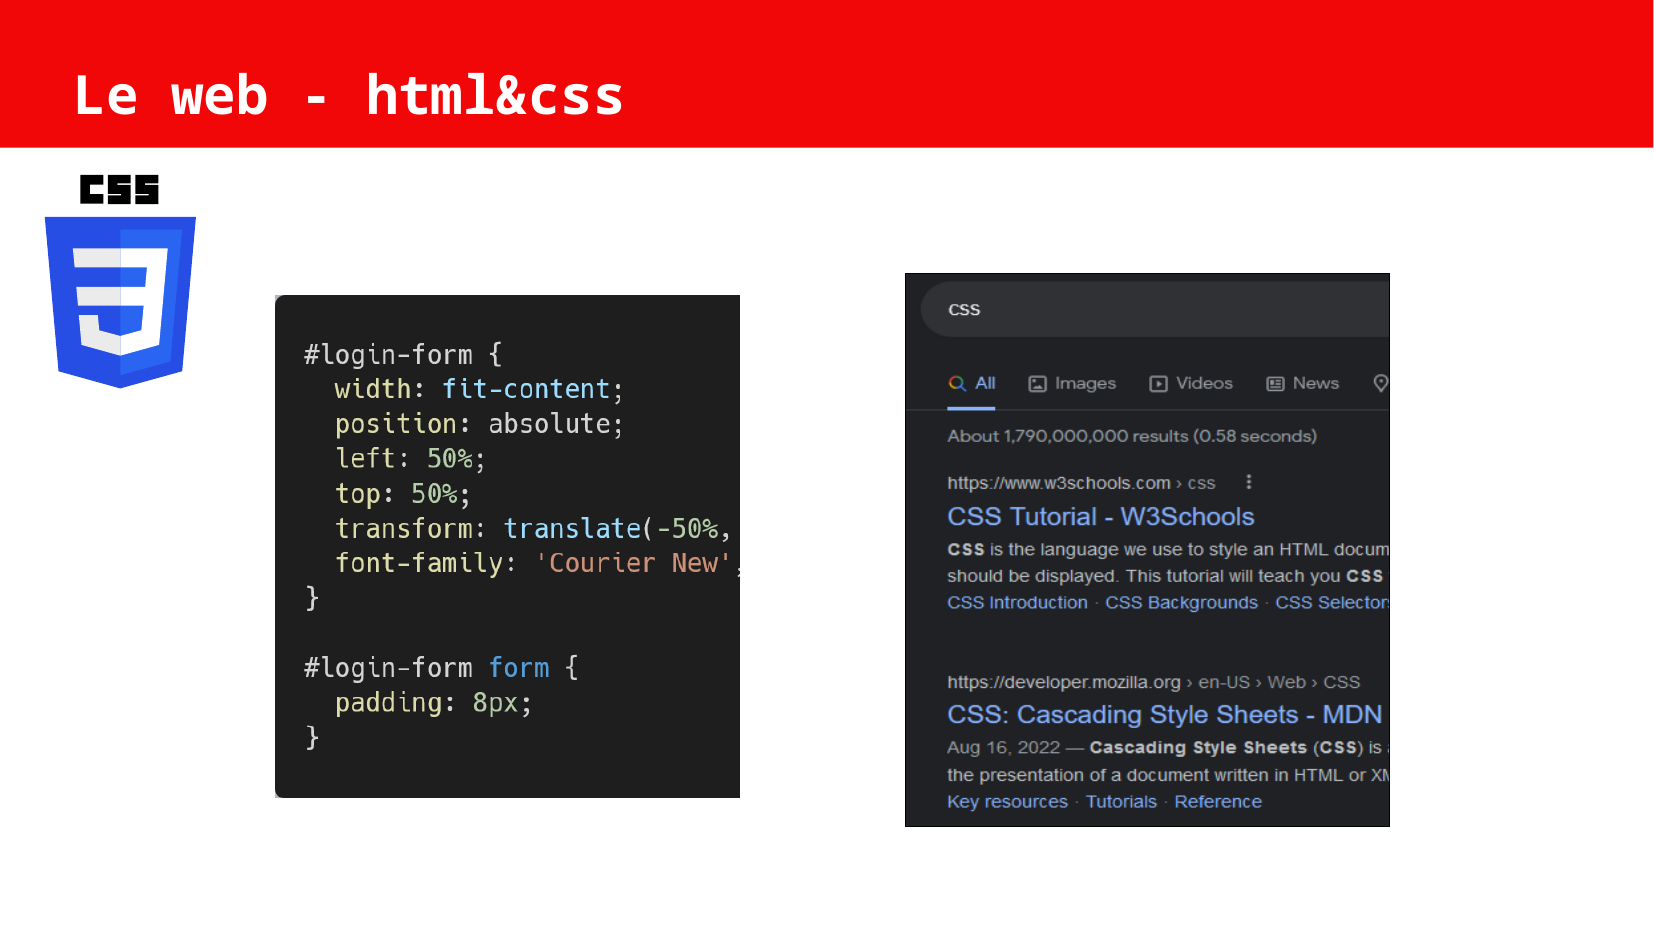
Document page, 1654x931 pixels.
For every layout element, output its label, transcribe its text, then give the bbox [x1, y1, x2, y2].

picture [44, 174, 196, 389]
text_box [0, 0, 1654, 148]
text_box Le web - html&css [59, 49, 1506, 119]
picture [275, 295, 740, 798]
picture [905, 273, 1390, 827]
